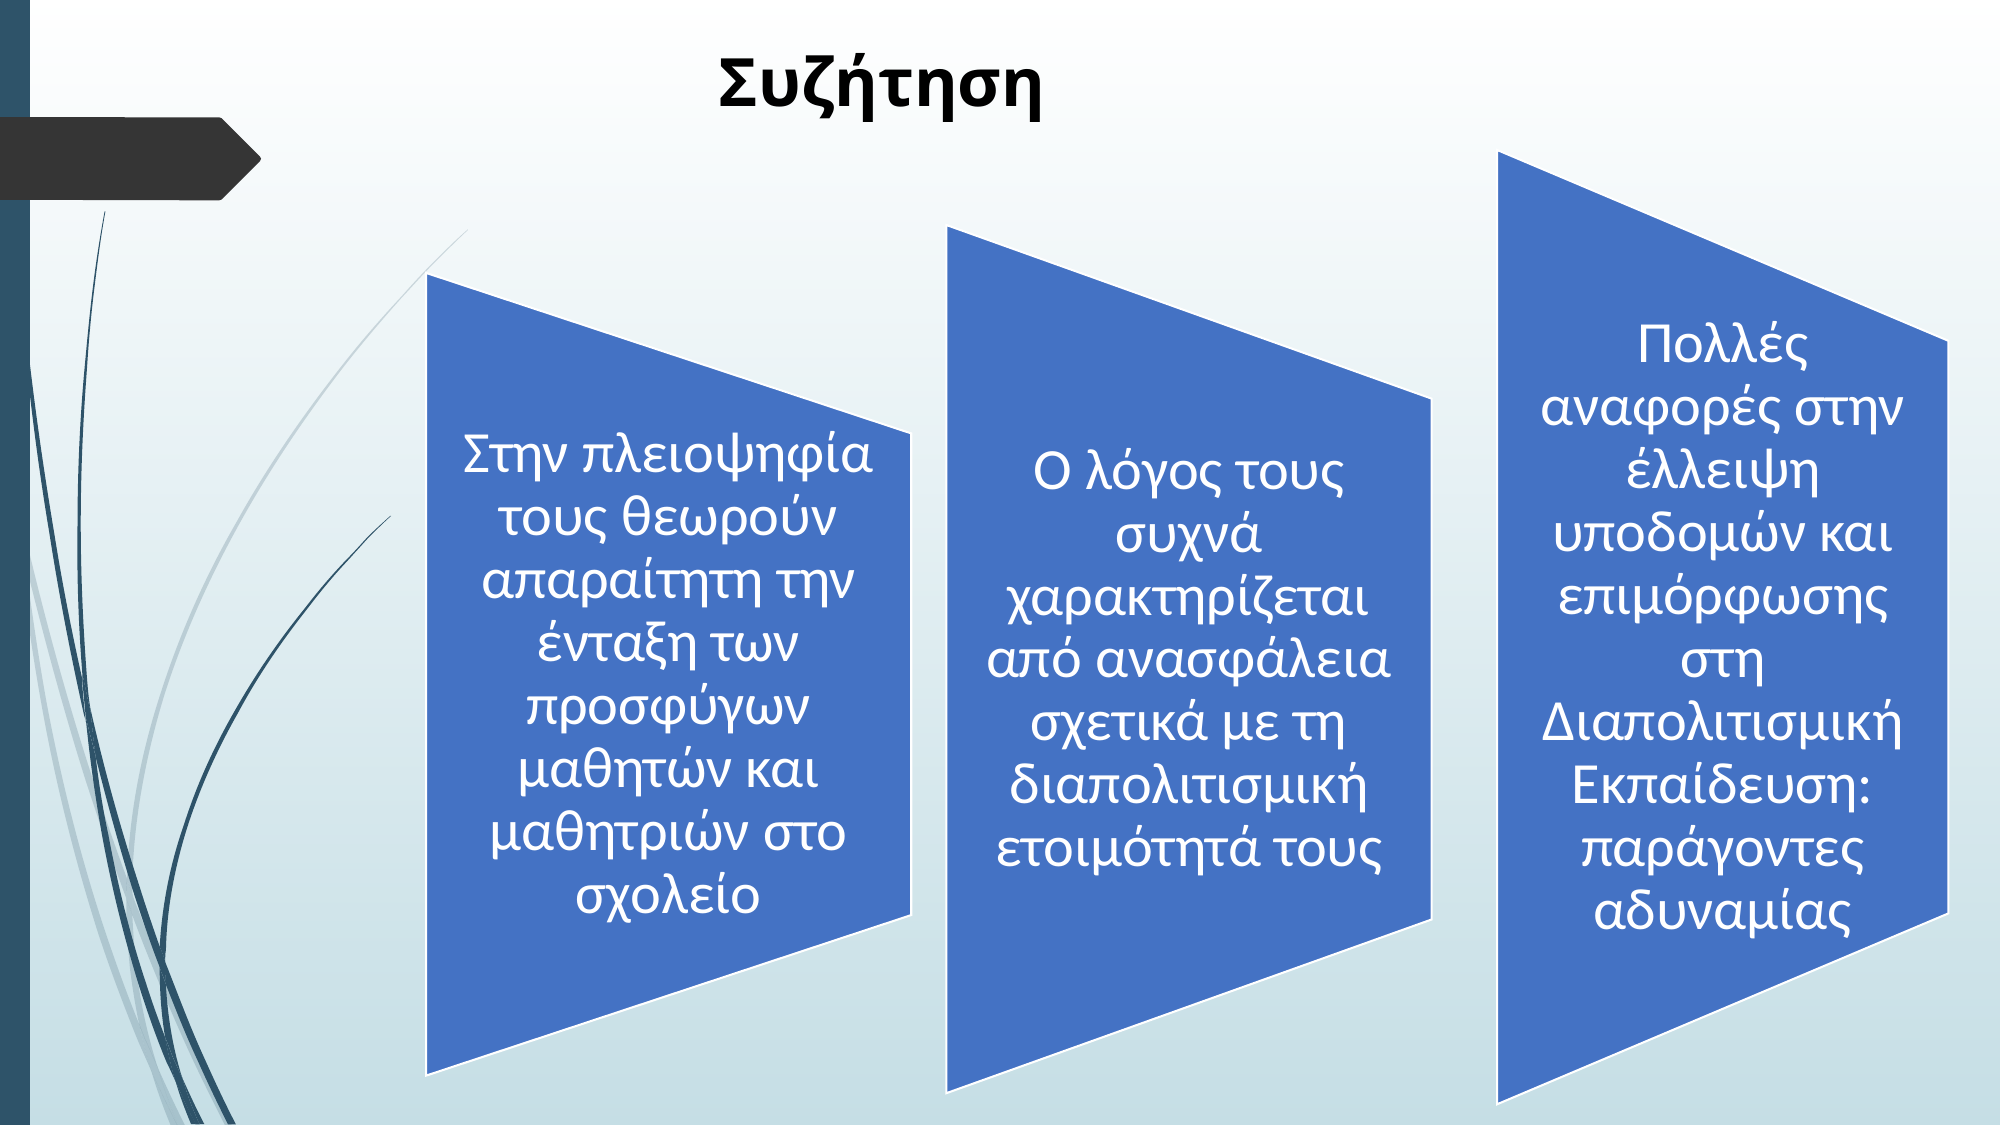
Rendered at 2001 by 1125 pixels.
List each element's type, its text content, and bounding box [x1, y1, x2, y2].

title Συζήτηση [425, 31, 1339, 178]
text_box Στην πλειοψηφία τους θεωρούν απαραίτητη την ένταξη των προσφύγων μαθητών και μαθητριών στο σχολείο [426, 272, 912, 1076]
text_box Πολλές αναφορές στην έλλειψη υποδομών και επιμόρφωσης στη Διαπολιτισμική Εκπαίδευση: παράγοντες αδυναμίας [1497, 149, 1949, 1105]
text_box Ο λόγος τους συχνά χαρακτηρίζεται από ανασφάλεια σχετικά με τη διαπολιτισμική ετοιμότητά τους [946, 224, 1432, 1094]
